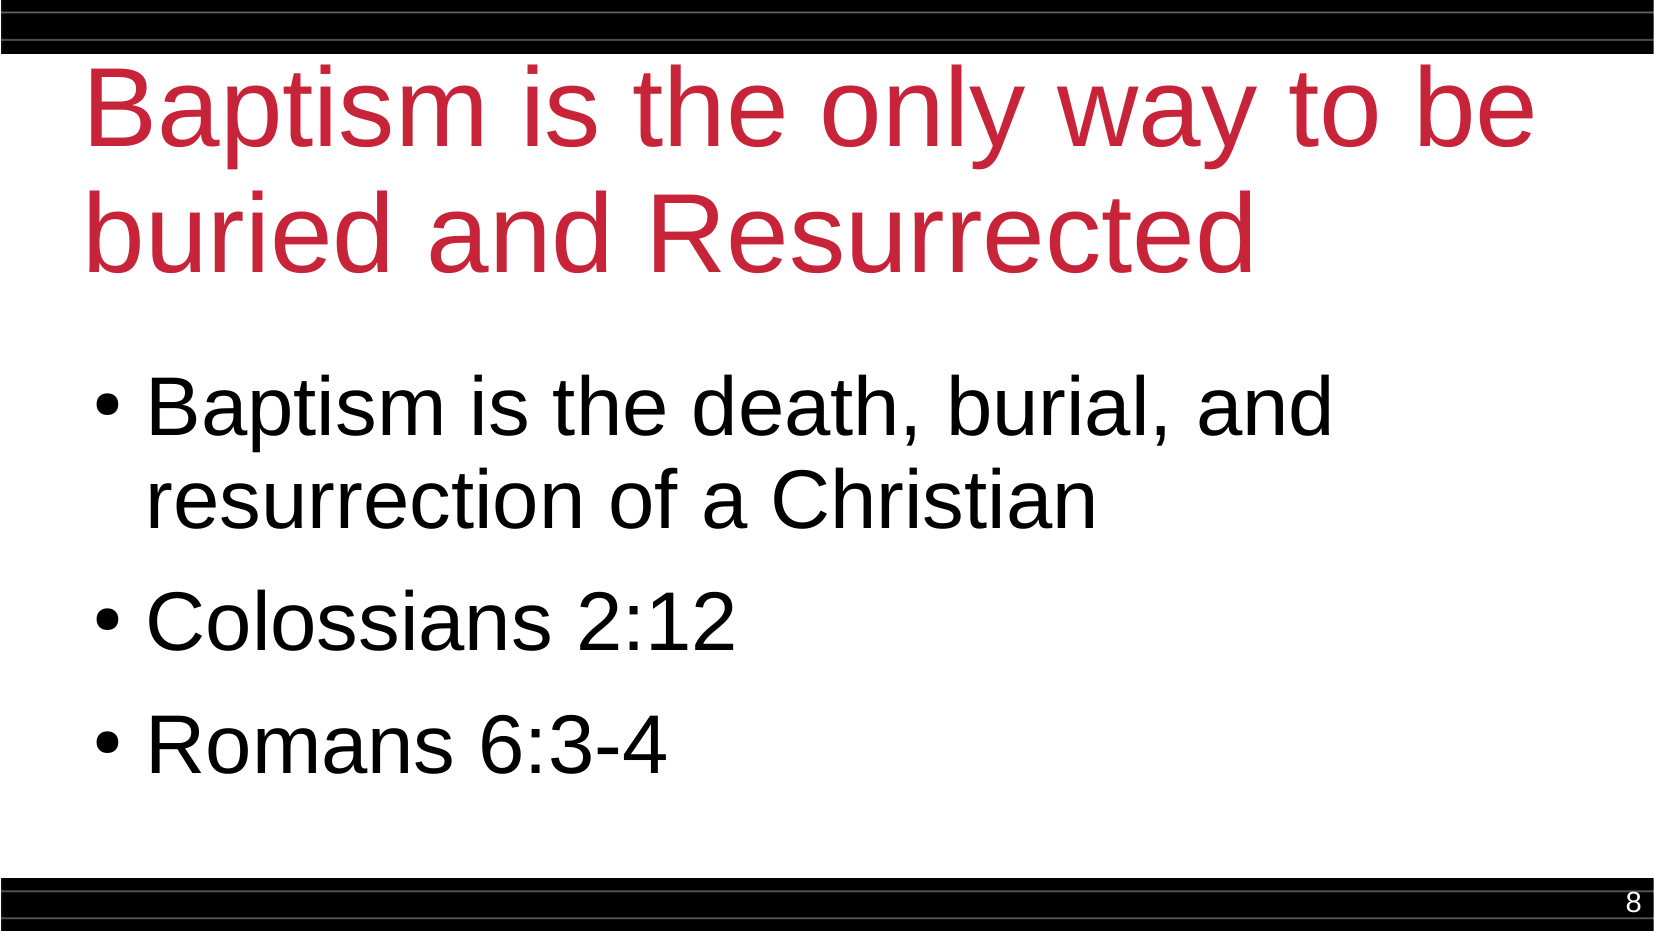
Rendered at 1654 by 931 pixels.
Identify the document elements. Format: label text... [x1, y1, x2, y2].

title Baptism is the only way to be buried and Resurrected [82, 44, 1571, 296]
picture [1, 878, 1654, 931]
picture [1, 0, 1654, 54]
list Baptism is the death, burial, and resurrection of a Christian Colossians 2:12 Romans 6:3-4 [75, 360, 1564, 846]
